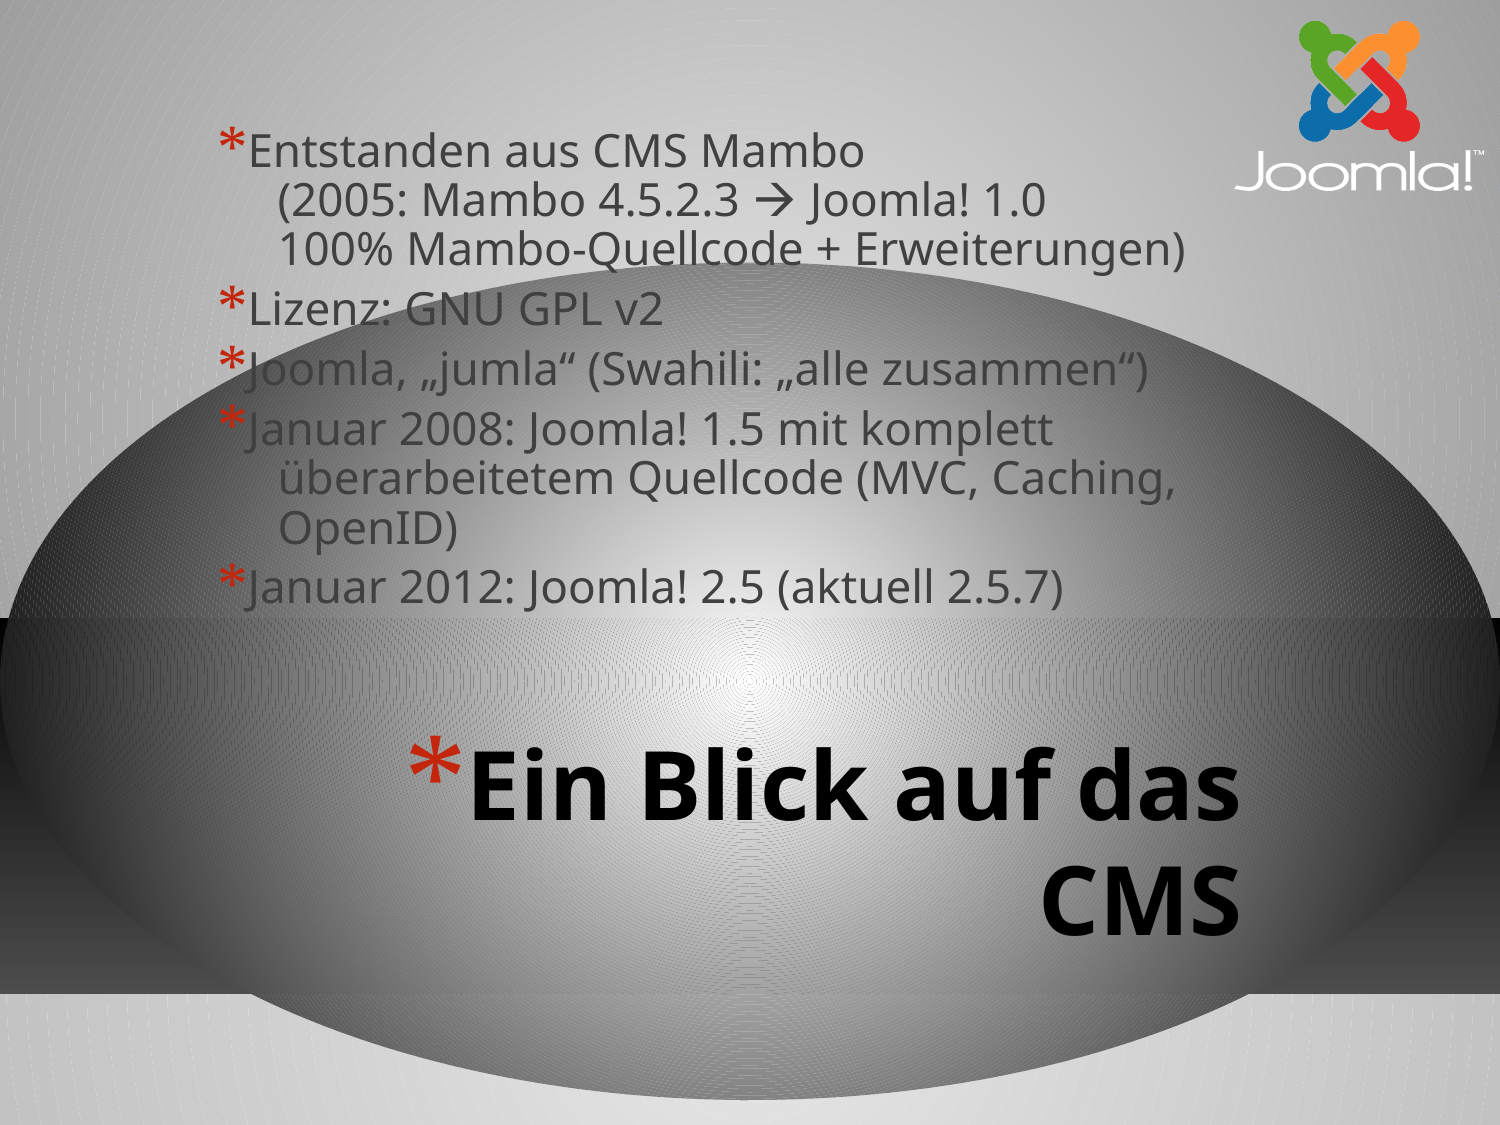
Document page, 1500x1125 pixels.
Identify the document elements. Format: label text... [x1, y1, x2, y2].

title Ein Blick auf das CMS [294, 717, 1363, 905]
list Entstanden aus CMS Mambo (2005: Mambo 4.5.2.3  Joomla! 1.0 100% Mambo-Quellcode + Erweiterungen) Lizenz: GNU GPL v2 Joomla, „jumla“ (Swahili: „alle zusammen“) Januar 2008: Joomla! 1.5 mit komplett überarbeitetem Quellcode (MVC, Caching, OpenID) Januar 2012: Joomla! 2.5 (aktuell 2.5.7) [187, 120, 1238, 691]
